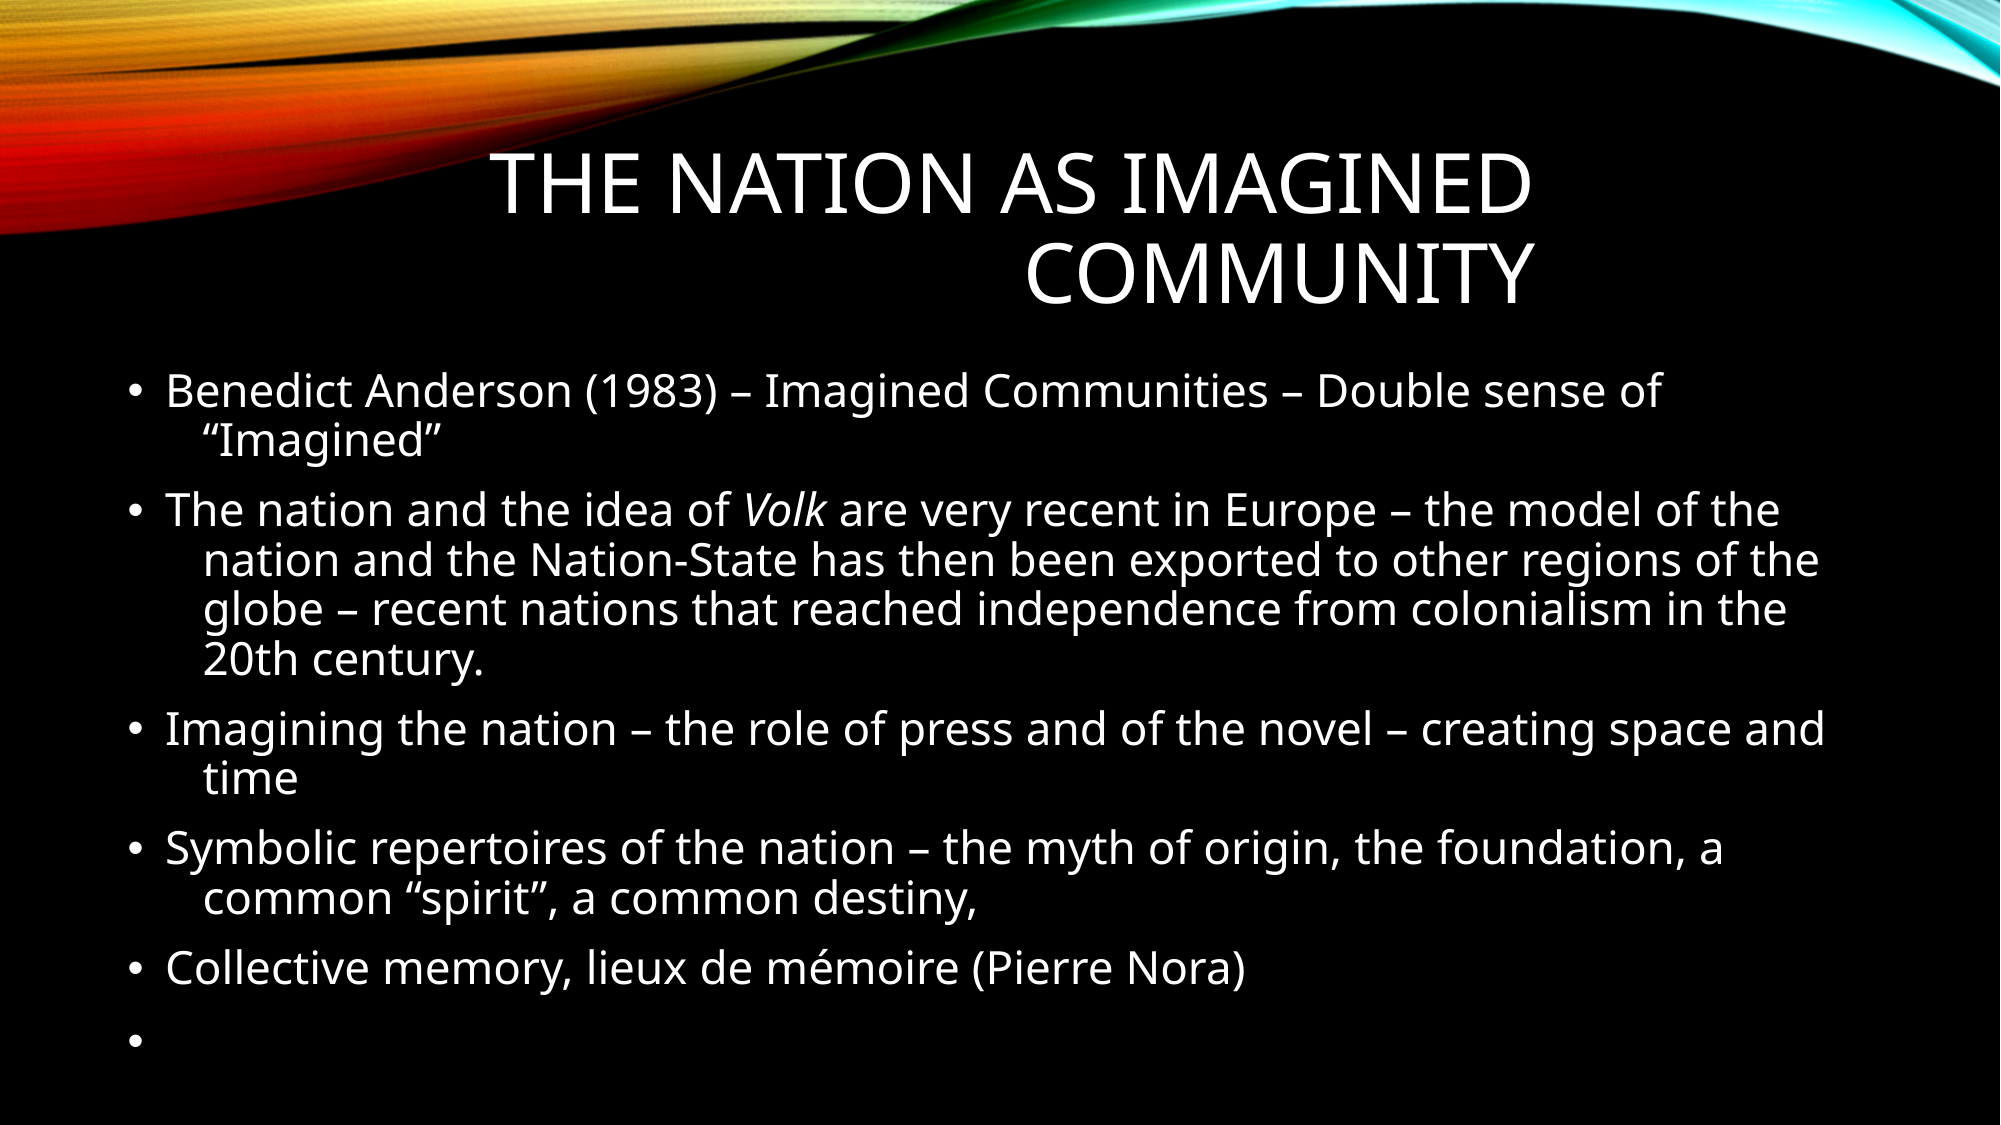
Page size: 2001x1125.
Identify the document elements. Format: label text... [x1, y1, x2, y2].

title The Nation as Imagined Community [474, 125, 1888, 338]
list Benedict Anderson (1983) – Imagined Communities – Double sense of “Imagined” The nation and the idea of Volk are very recent in Europe – the model of the nation and the Nation-State has then been exported to other regions of the globe – recent nations that reached independence from colonialism in the 20th century. Imagining the nation – the role of press and of the novel – creating space and time Symbolic repertoires of the nation – the myth of origin, the foundation, a common “spirit”, a common destiny, Collective memory, lieux de mémoire (Pierre Nora) [112, 360, 1888, 1021]
